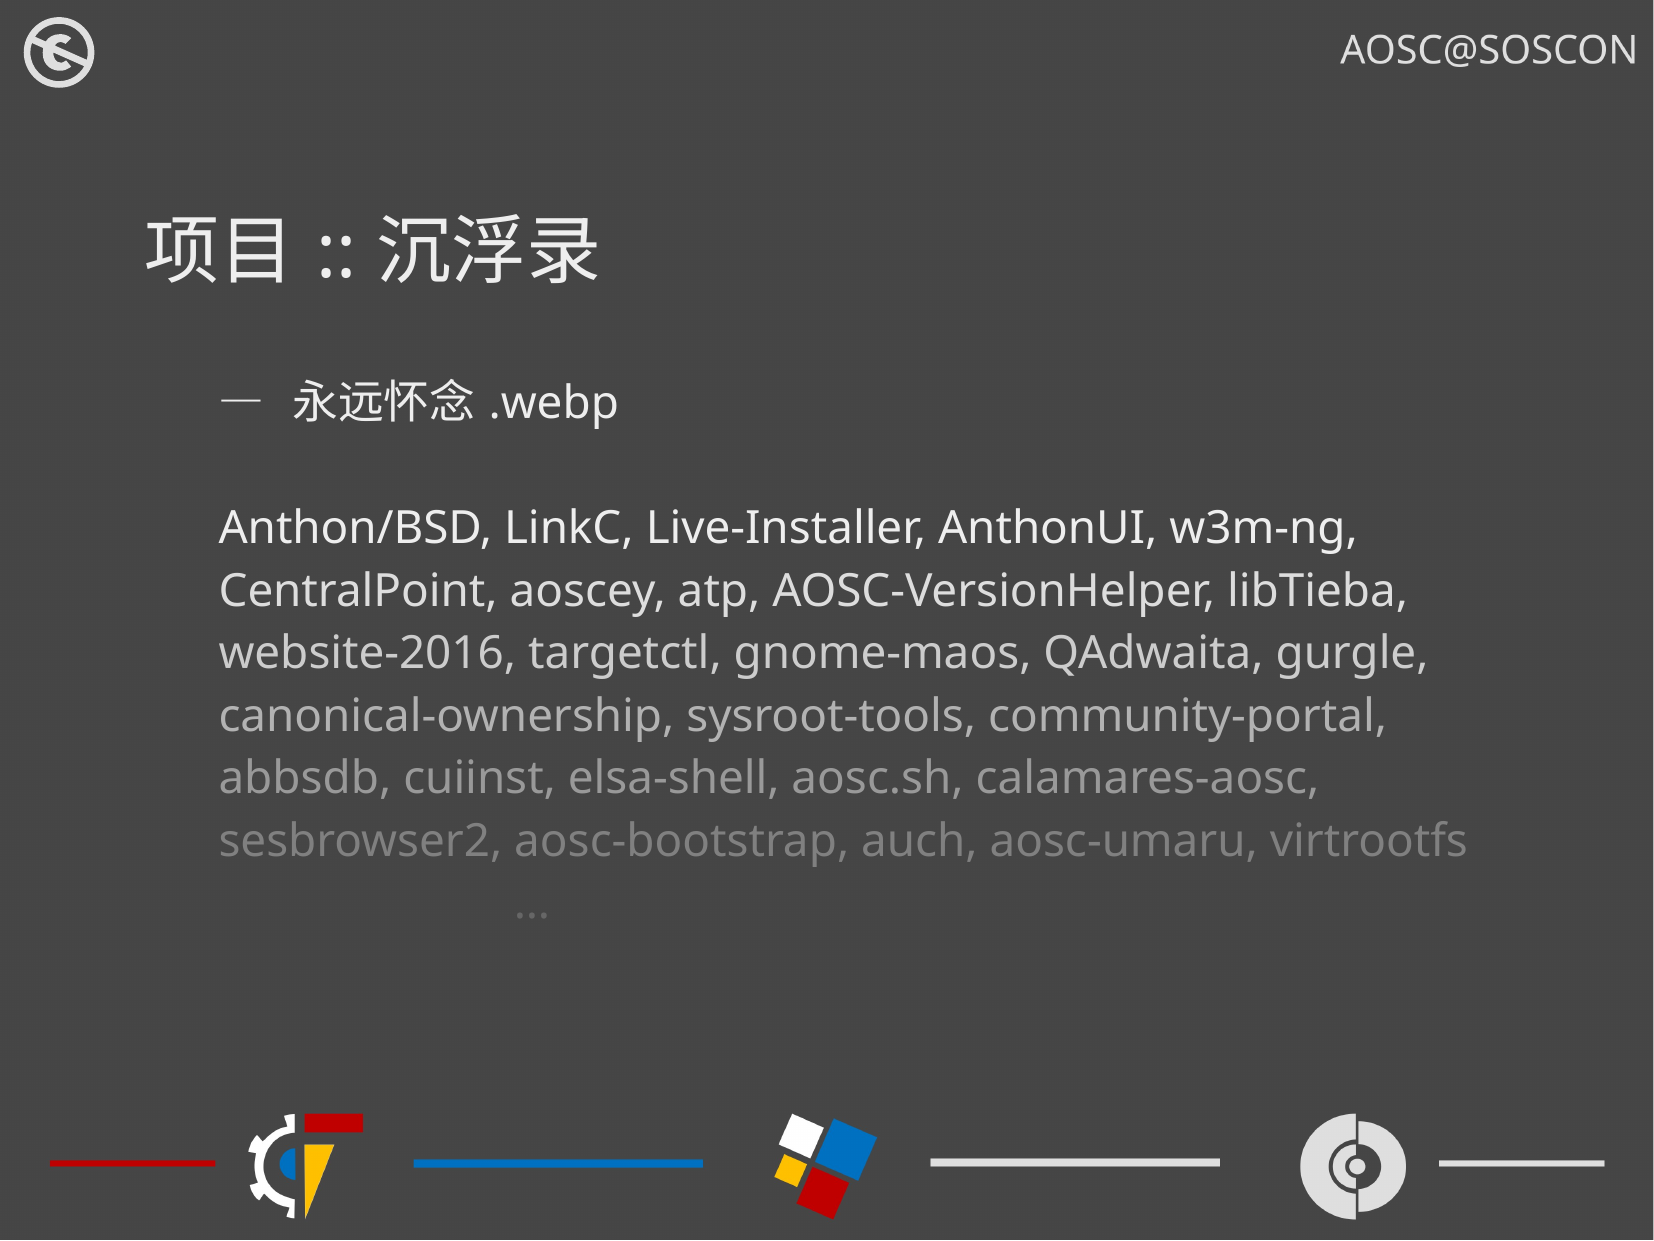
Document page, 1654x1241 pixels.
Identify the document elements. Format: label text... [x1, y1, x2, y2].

text_box 项目::沉浮录 — 永远怀念.webp Anthon/BSD, LinkC, Live-Installer, AnthonUI, w3m-ng, CentralPoint, aoscey, atp, AOSC-VersionHelper, libTieba, website-2016, targetctl, gnome-maos, QAdwaita, gurgle, canonical-ownership, sysroot-tools, community-portal, abbsdb, cuiinst, elsa-shell, aosc.sh, calamares-aosc, sesbrowser2, aosc-bootstrap, auch, aosc-umaru, virtrootfs … [129, 183, 1536, 1028]
picture [0, 0, 1654, 1240]
